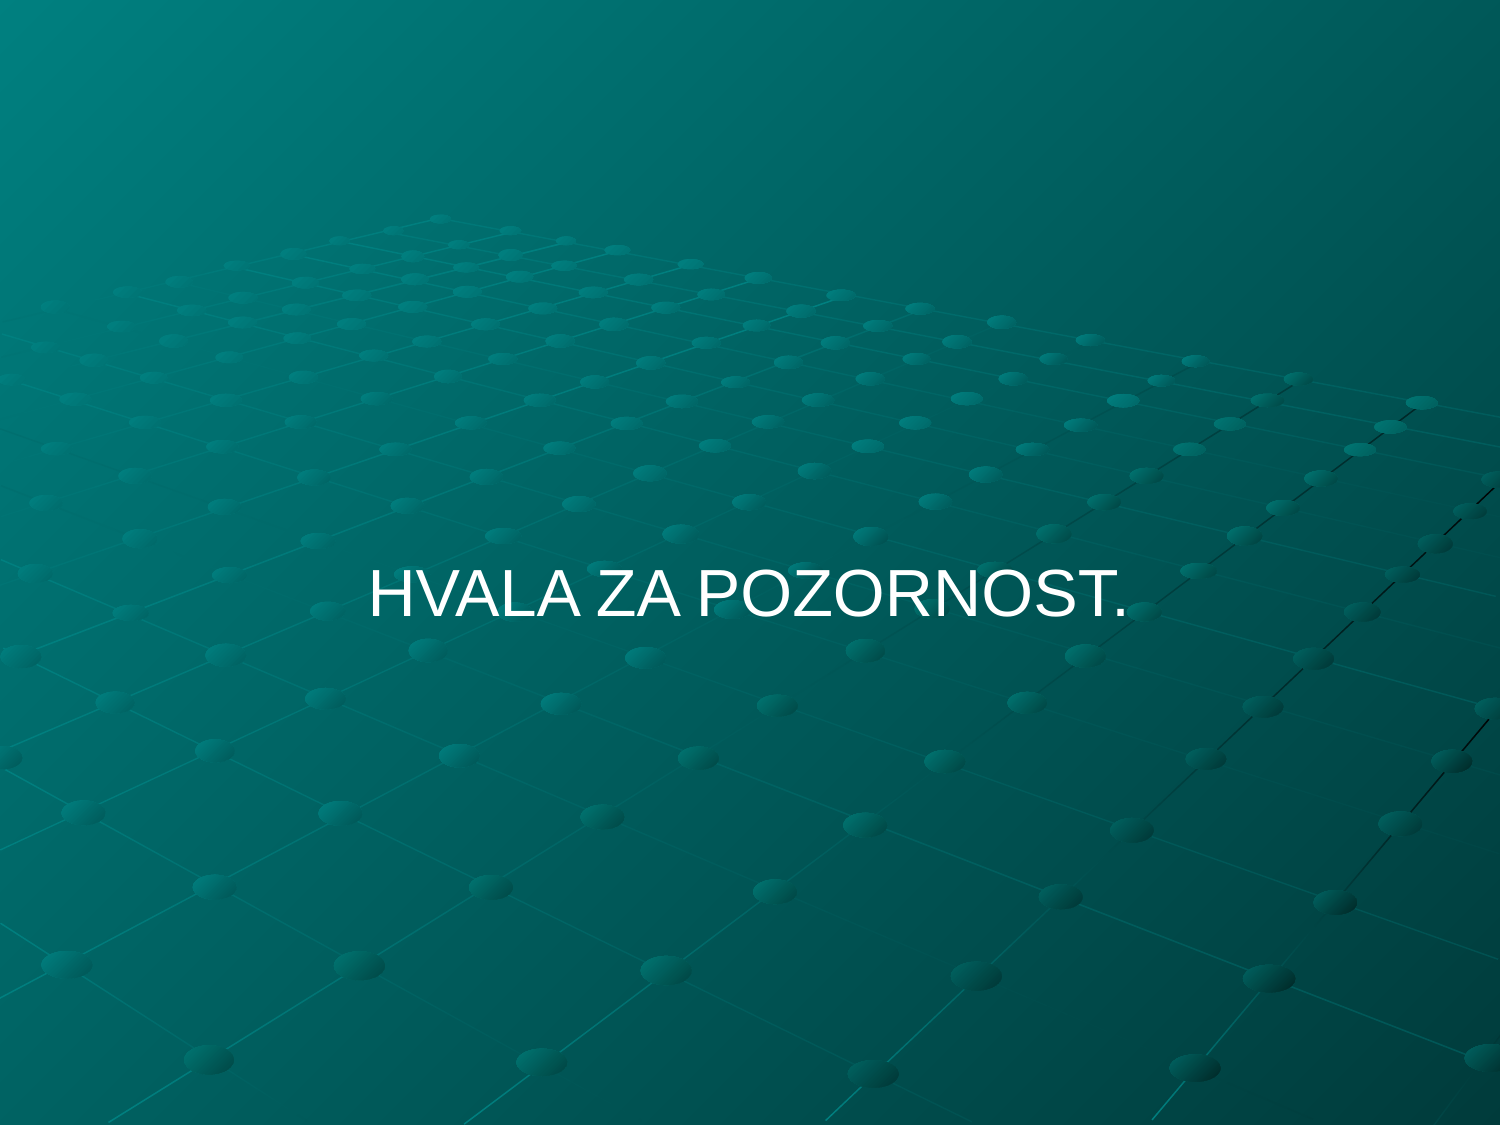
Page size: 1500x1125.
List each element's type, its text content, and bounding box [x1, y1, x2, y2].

list HVALA ZA POZORNOST. [75, 262, 1425, 1007]
